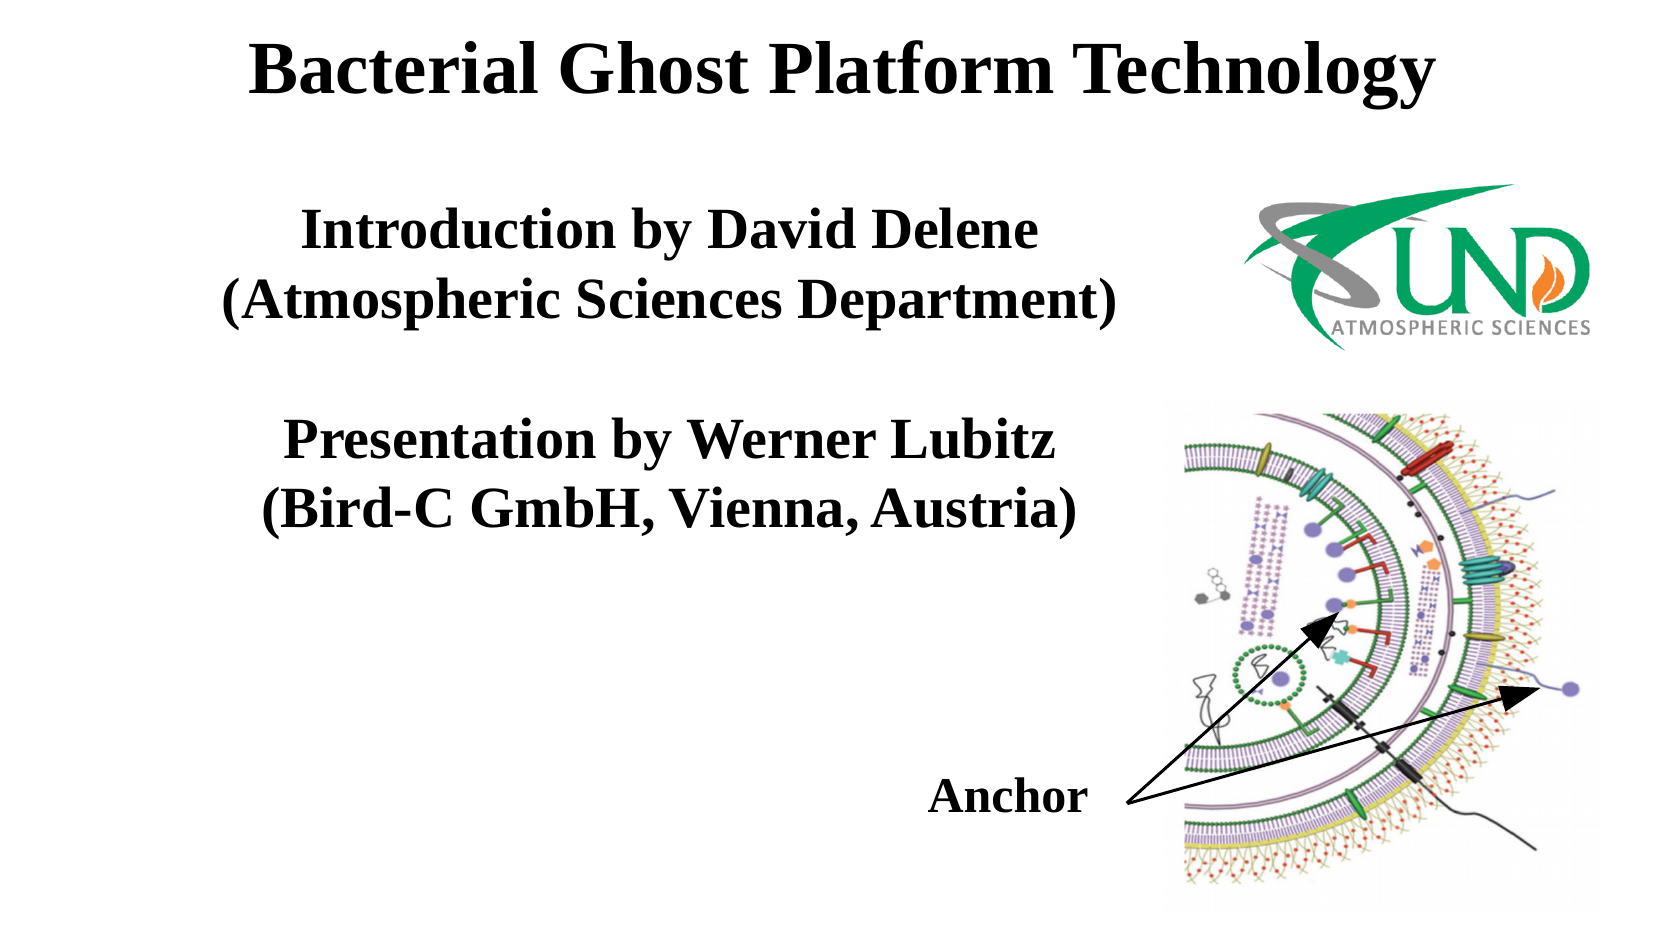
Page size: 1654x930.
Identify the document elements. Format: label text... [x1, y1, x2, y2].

text_box Anchor [912, 760, 1128, 844]
title Bacterial Ghost Platform Technology [33, 0, 1653, 130]
subtitle Introduction by David Delene (Atmospheric Sciences Department) Presentation by Werner Lubitz (Bird-C GmbH, Vienna, Austria) [0, 174, 1340, 638]
picture [1243, 184, 1590, 351]
picture [1163, 401, 1604, 914]
